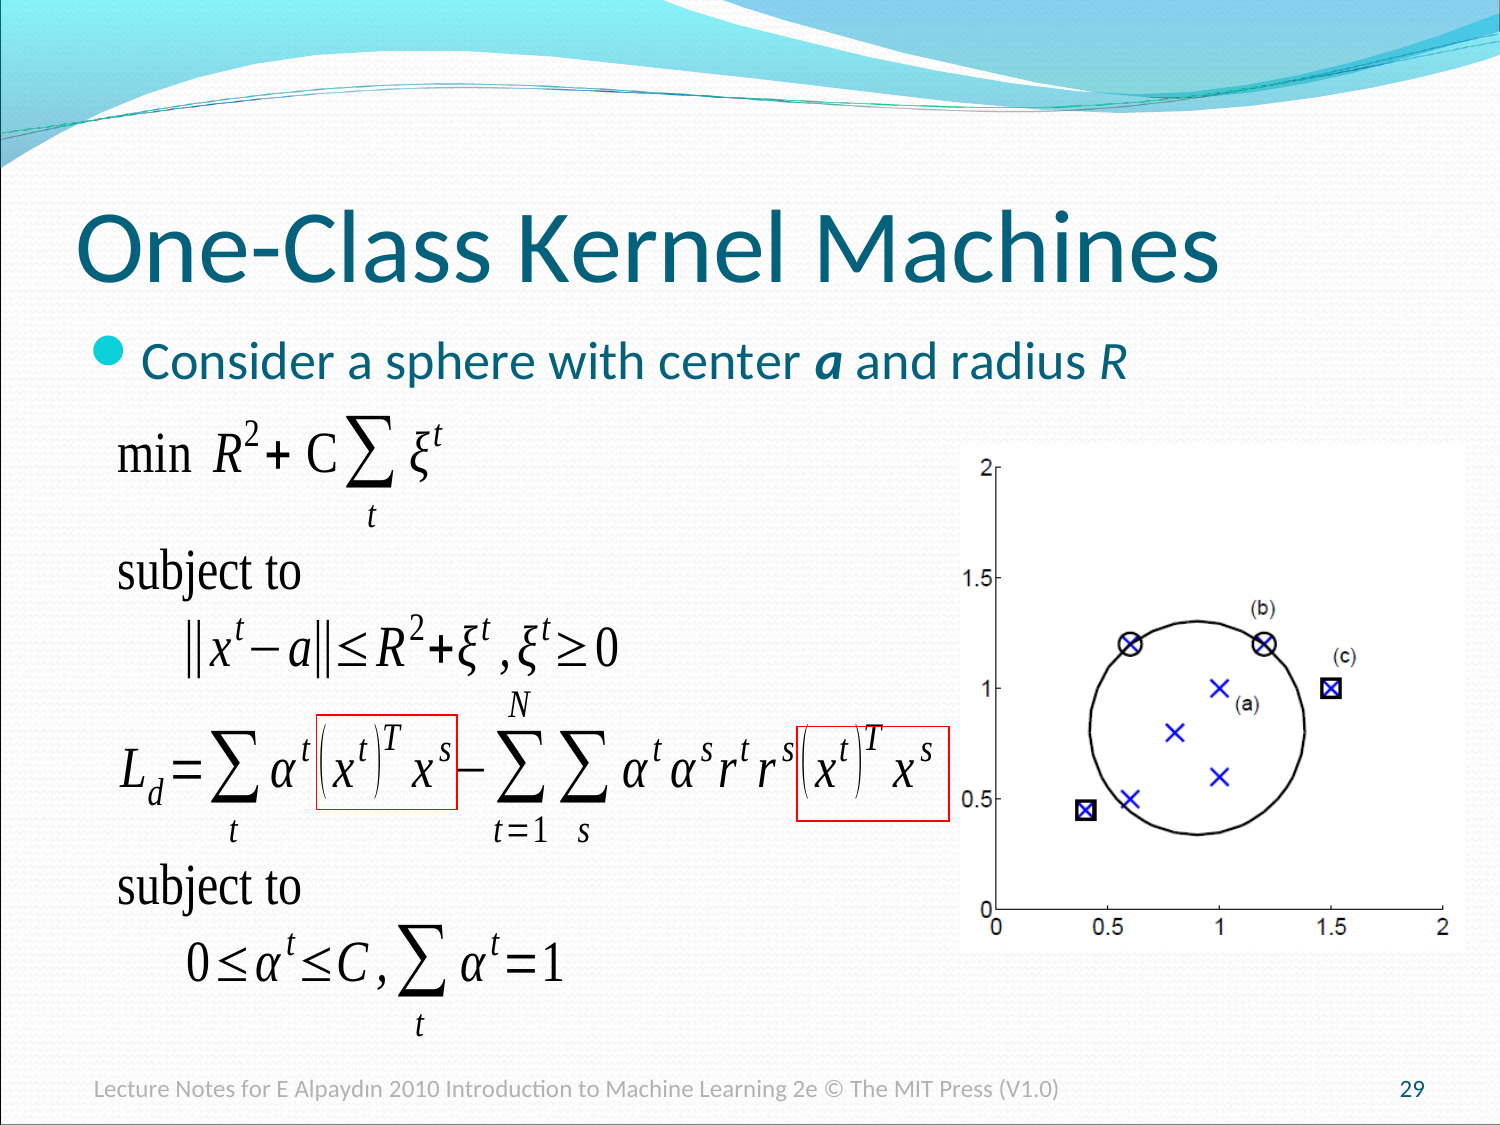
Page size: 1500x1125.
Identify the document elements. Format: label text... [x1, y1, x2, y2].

picture [0, 0, 1500, 1125]
list Consider a sphere with center a and radius R [75, 317, 1426, 1038]
chart [105, 410, 954, 1042]
title One-Class Kernel Machines [75, 45, 1426, 304]
text_box Lecture Notes for E Alpaydın 2010 Introduction to Machine Learning 2e © The MIT Press (V1.0) [93, 1042, 1254, 1103]
text_box <number> [1299, 1042, 1426, 1103]
